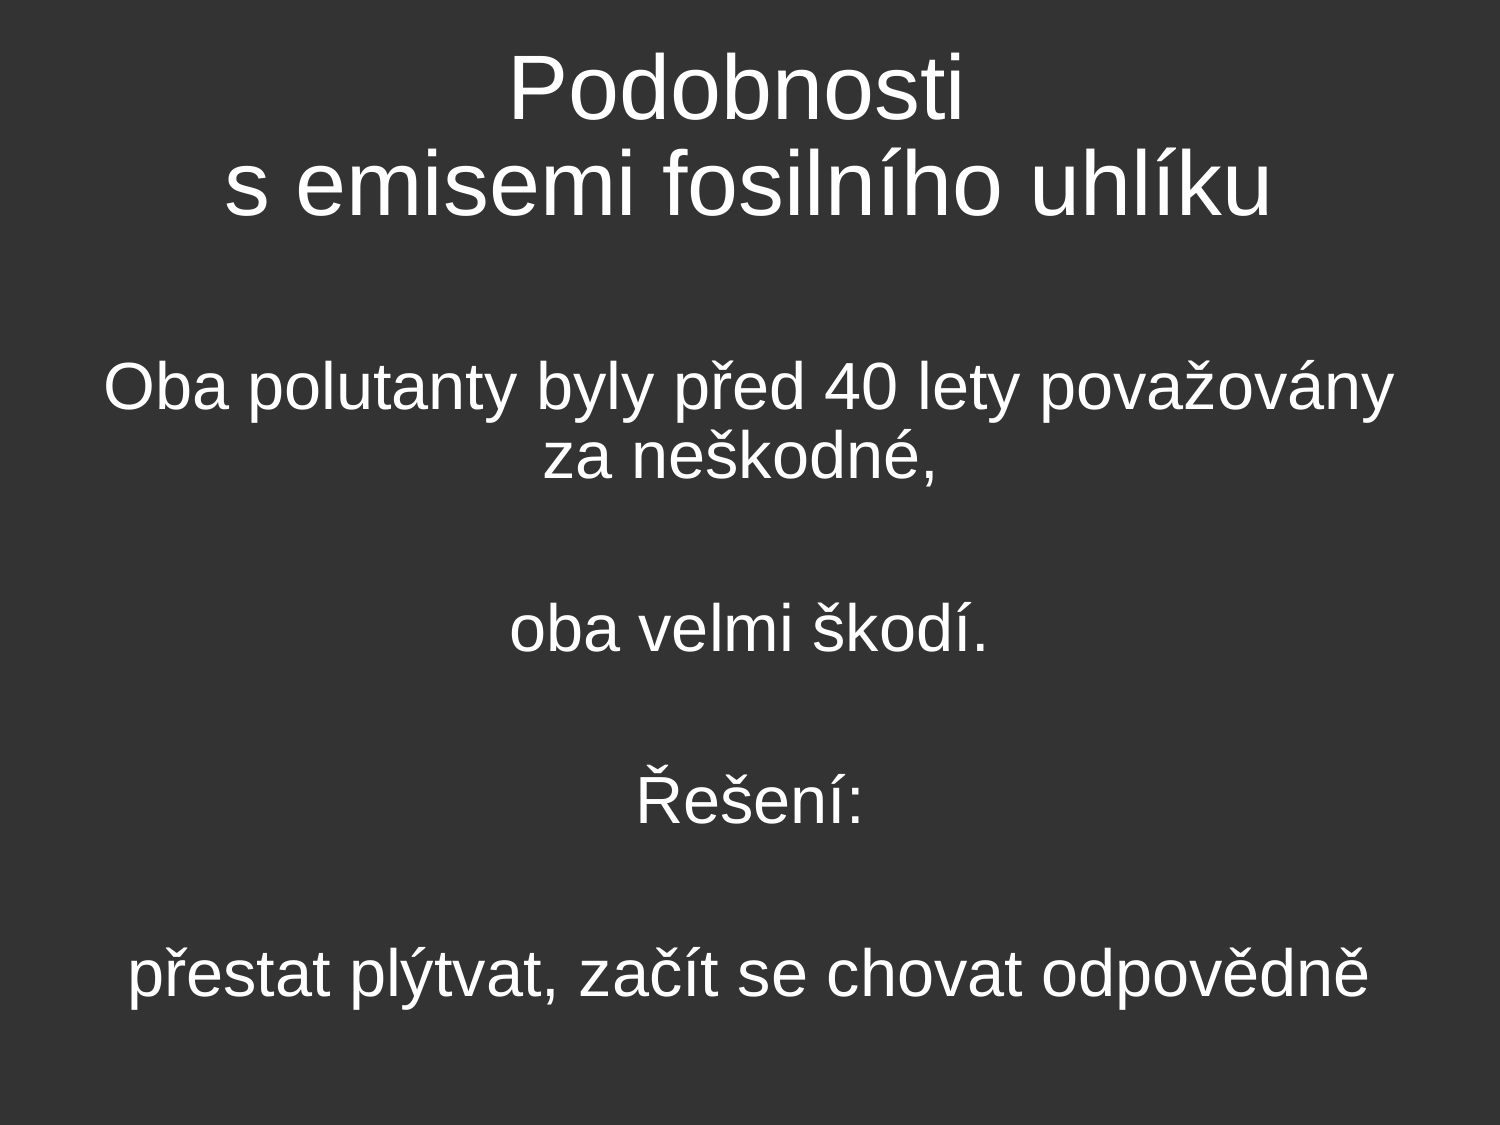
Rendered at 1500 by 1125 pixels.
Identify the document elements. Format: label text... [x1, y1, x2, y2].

list Oba polutanty byly před 40 lety považovány za neškodné, oba velmi škodí. Řešení: přestat plýtvat, začít se chovat odpovědně [75, 262, 1425, 1097]
title Podobnosti s emisemi fosilního uhlíku [75, 21, 1425, 257]
